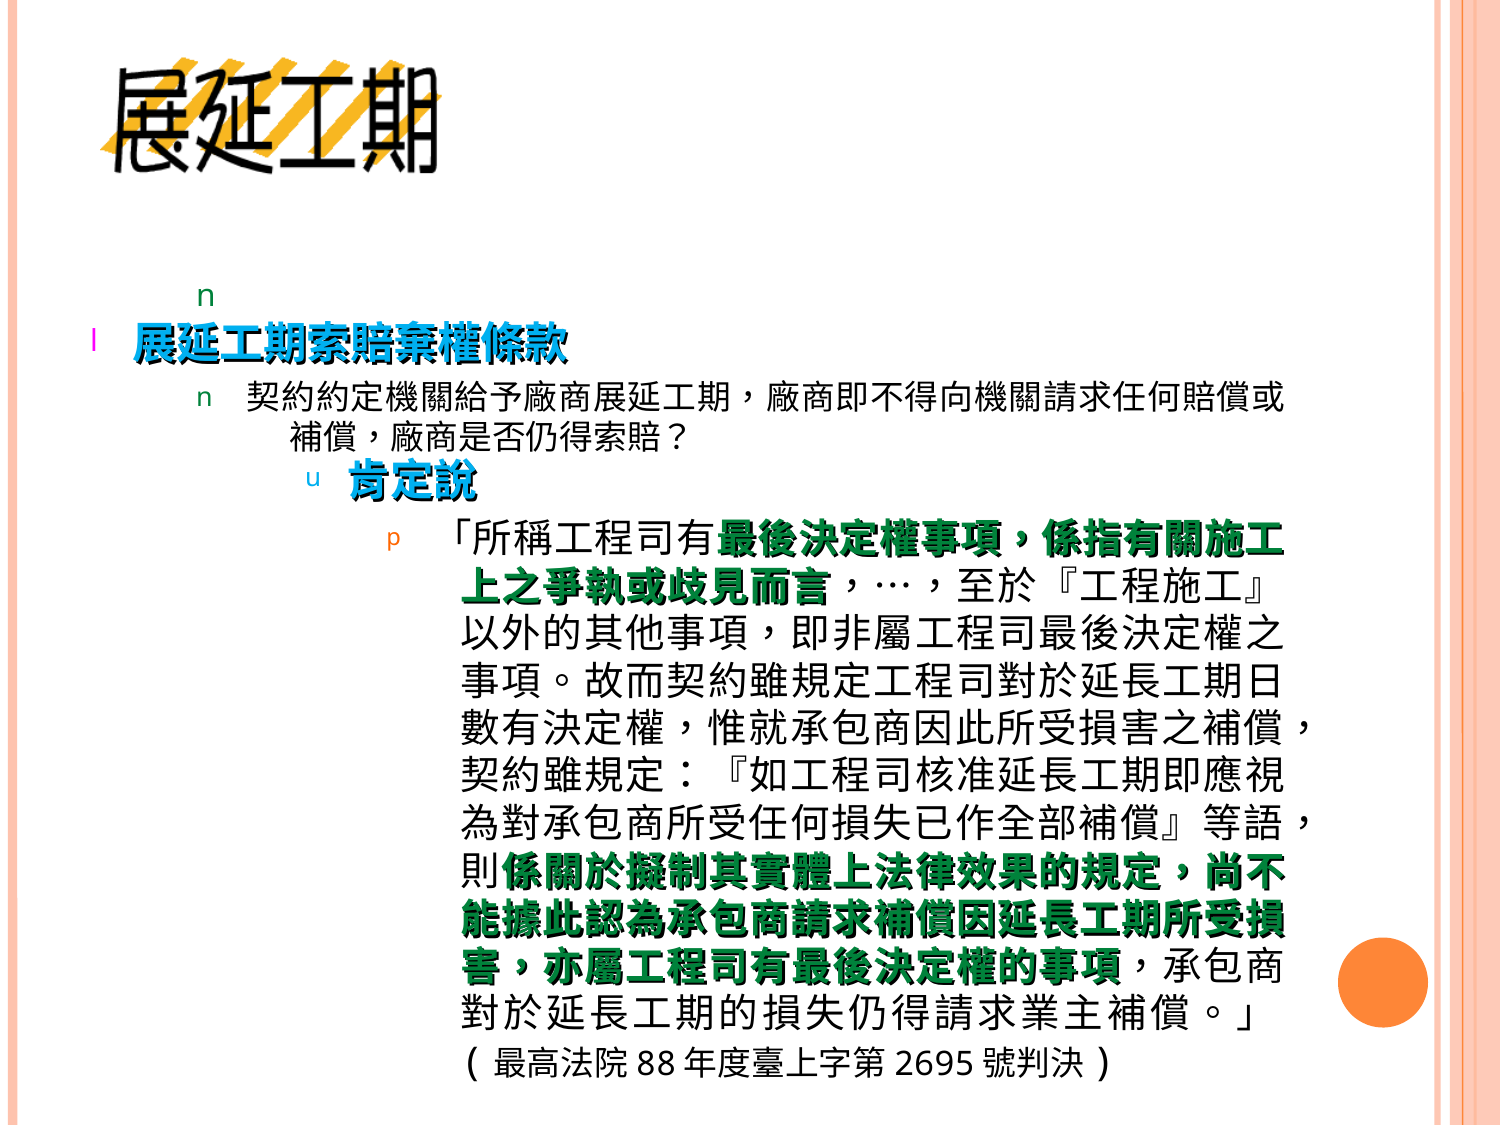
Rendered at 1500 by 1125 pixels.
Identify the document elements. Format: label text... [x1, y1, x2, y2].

list 展延工期索賠棄權條款 契約約定機關給予廠商展延工期，廠商即不得向機關請求任何賠償或補償，廠商是否仍得索賠？ 肯定說 「所稱工程司有最後決定權事項，係指有關施工上之爭執或歧見而言，…，至於『工程施工』以外的其他事項，即非屬工程司最後決定權之事項。故而契約雖規定工程司對於延長工期日數有決定權，惟就承包商因此所受損害之補償，契約雖規定：『如工程司核准延長工期即應視為對承包商所受任何損失已作全部補償』等語，則係關於擬制其實體上法律效果的規定，尚不能據此認為承包商請求補償因延長工期所受損害，亦屬工程司有最後決定權的事項，承包商對於延長工期的損失仍得請求業主補償。」(最高法院88年度臺上字第2695號判決) [75, 262, 1300, 1106]
picture [100, 54, 449, 178]
